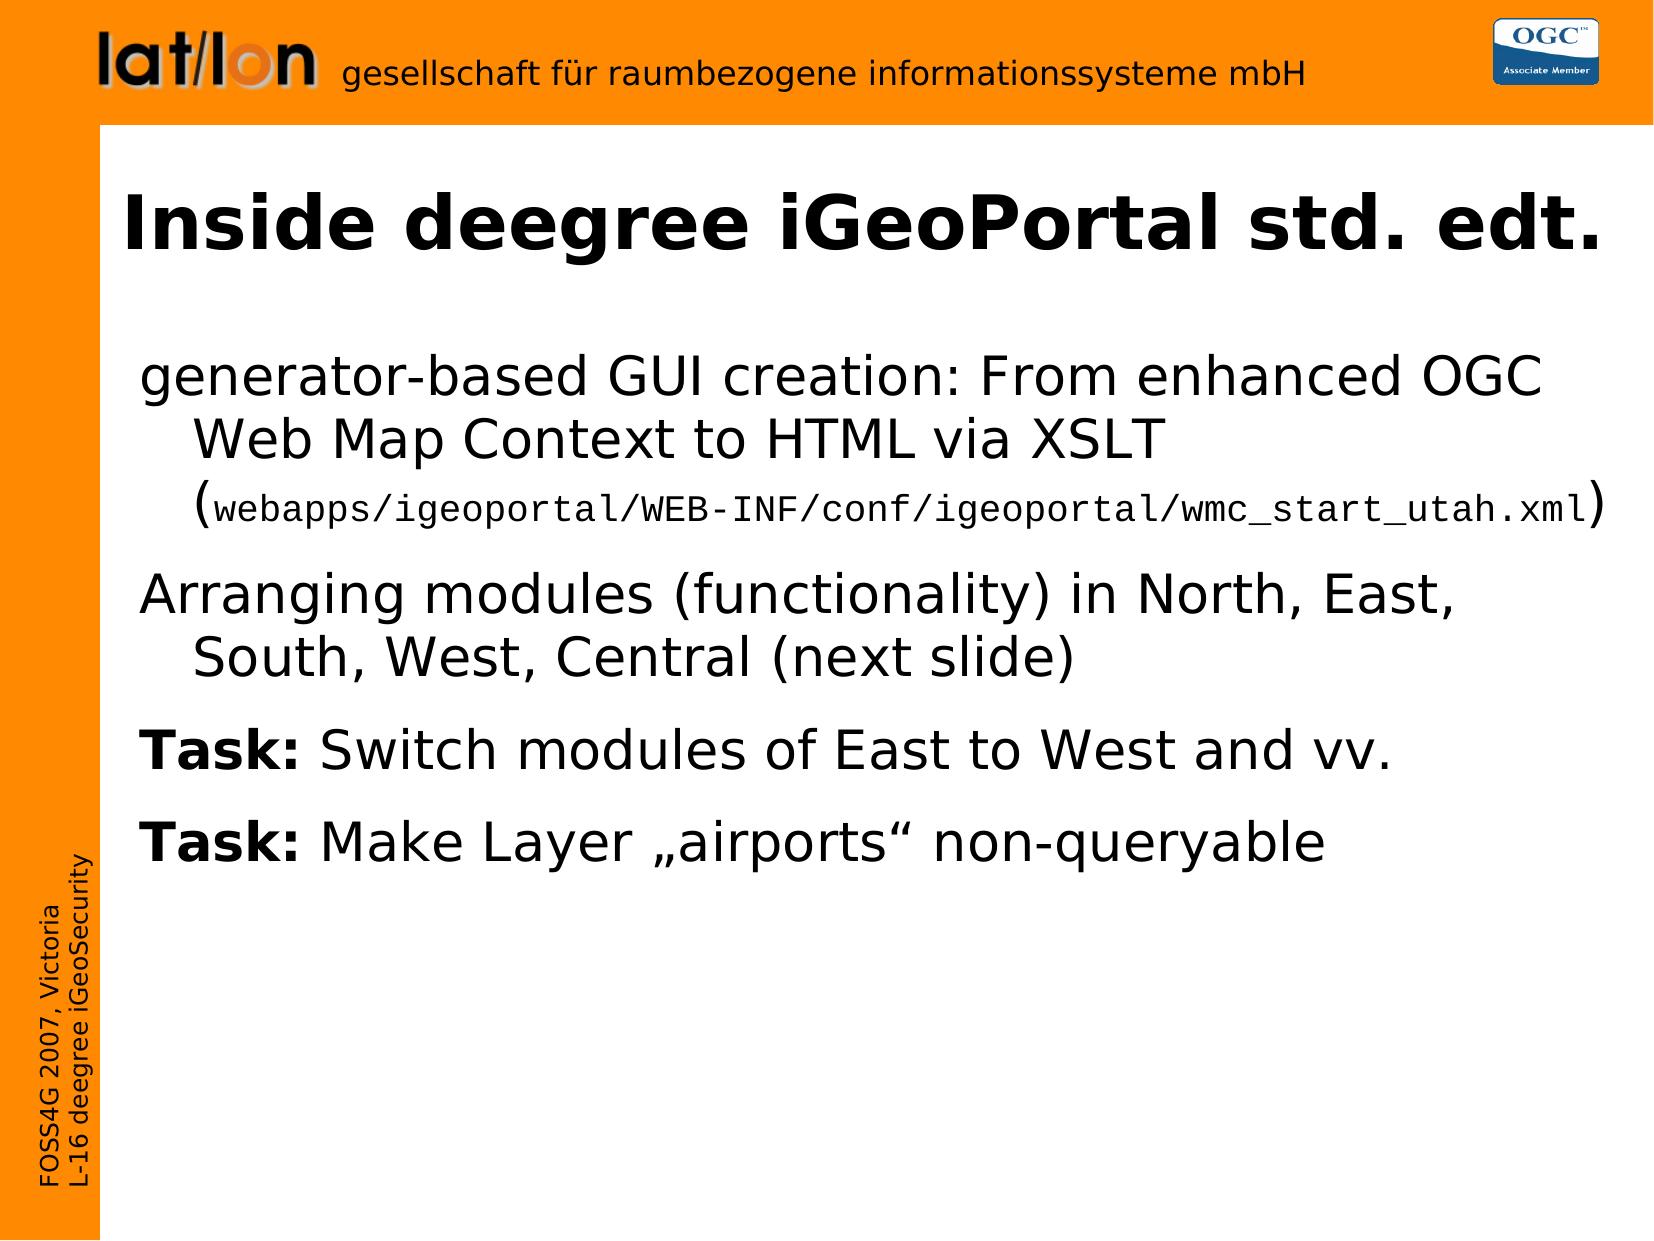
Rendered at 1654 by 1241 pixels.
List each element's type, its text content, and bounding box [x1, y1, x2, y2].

list generator-based GUI creation: From enhanced OGC Web Map Context to HTML via XSLT (webapps/igeoportal/WEB-INF/conf/igeoportal/wmc_start_utah.xml) Arranging modules (functionality) in North, East, South, West, Central (next slide) Task: Switch modules of East to West and vv. Task: Make Layer „airports“ non-queryable [121, 344, 1628, 1127]
title Inside deegree iGeoPortal std. edt. [121, 120, 1608, 328]
picture [87, 23, 324, 97]
picture [1493, 18, 1599, 85]
